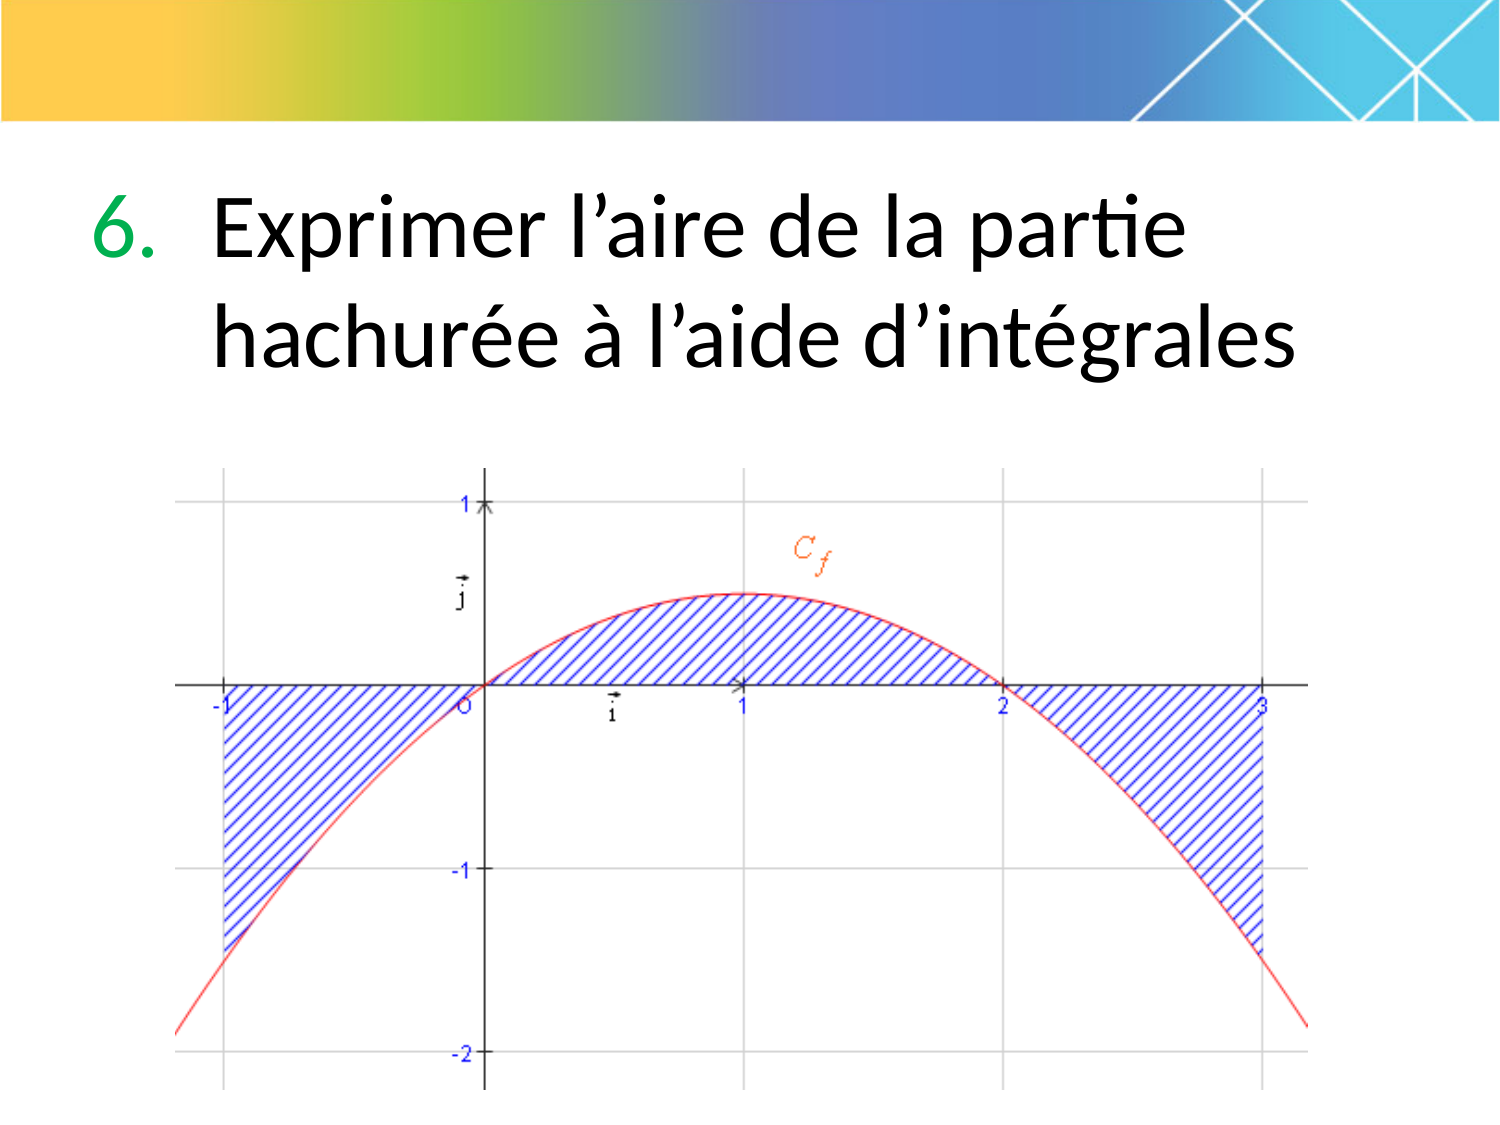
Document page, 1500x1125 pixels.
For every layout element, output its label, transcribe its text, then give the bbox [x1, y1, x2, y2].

picture [175, 468, 1308, 1090]
picture [0, 0, 1500, 123]
title Exprimer l’aire de la partie hachurée à l’aide d’intégrales [75, 157, 1500, 393]
